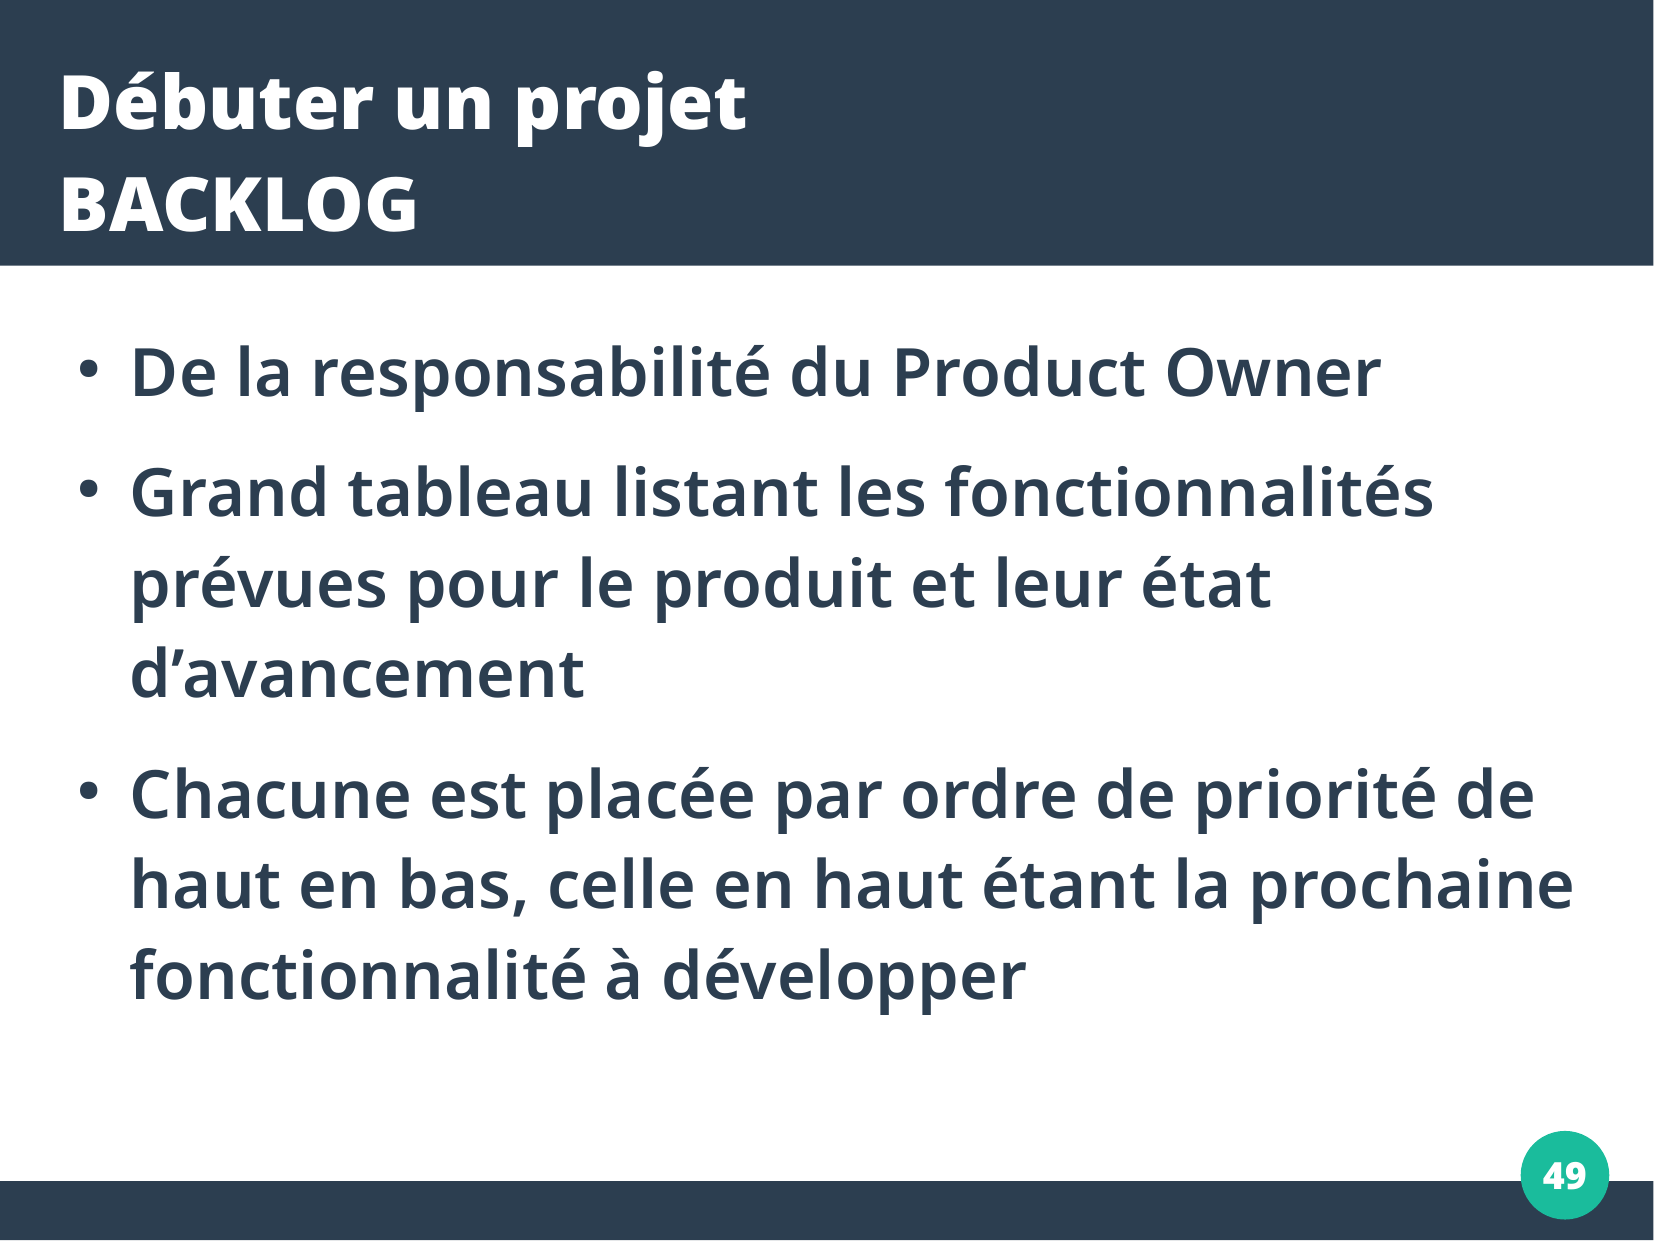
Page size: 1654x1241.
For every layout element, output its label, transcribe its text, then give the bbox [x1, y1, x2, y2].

list De la responsabilité du Product Owner Grand tableau listant les fonctionnalités prévues pour le produit et leur état d’avancement Chacune est placée par ordre de priorité de haut en bas, celle en haut étant la prochaine fonctionnalité à développer [59, 324, 1595, 1152]
title Débuter un projet BACKLOG [59, 49, 1595, 207]
